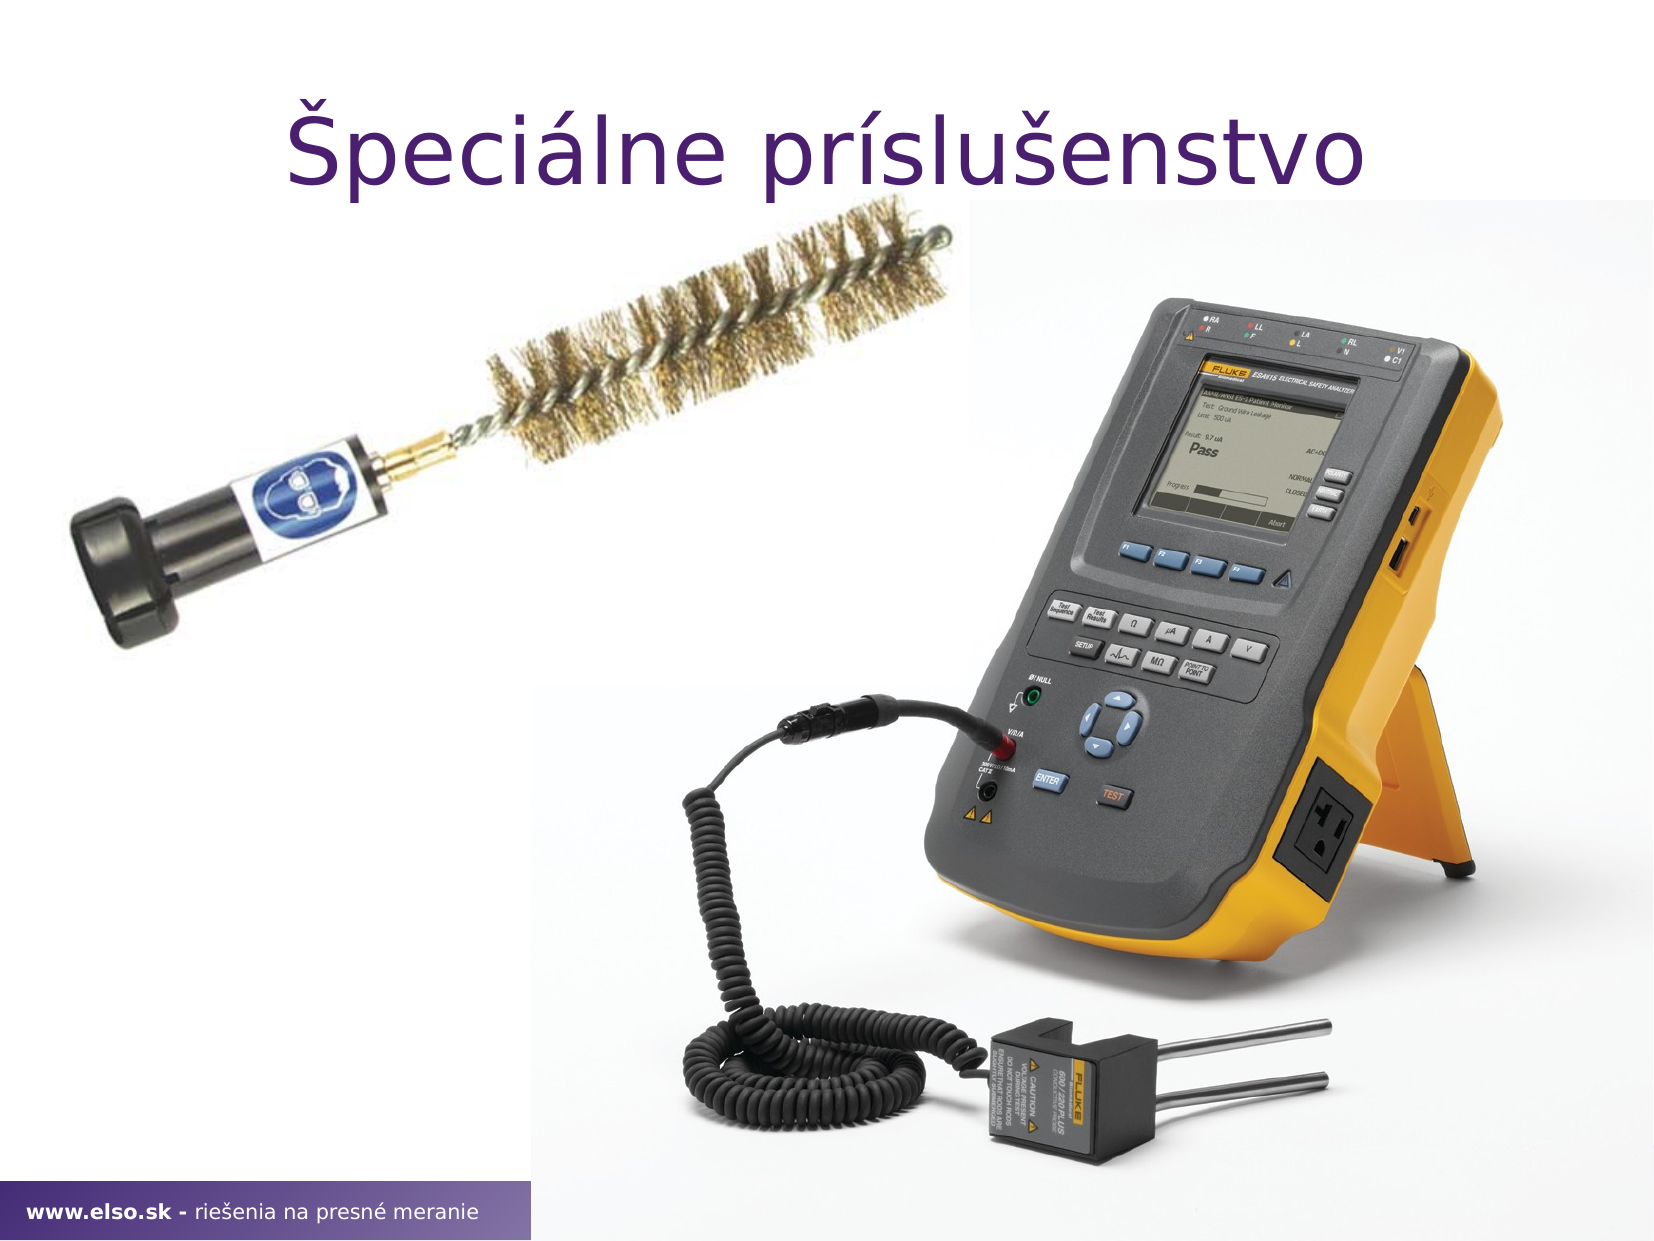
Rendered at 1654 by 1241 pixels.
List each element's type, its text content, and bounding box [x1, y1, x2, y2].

title Špeciálne príslušenstvo [82, 49, 1571, 257]
picture [62, 185, 1654, 1241]
